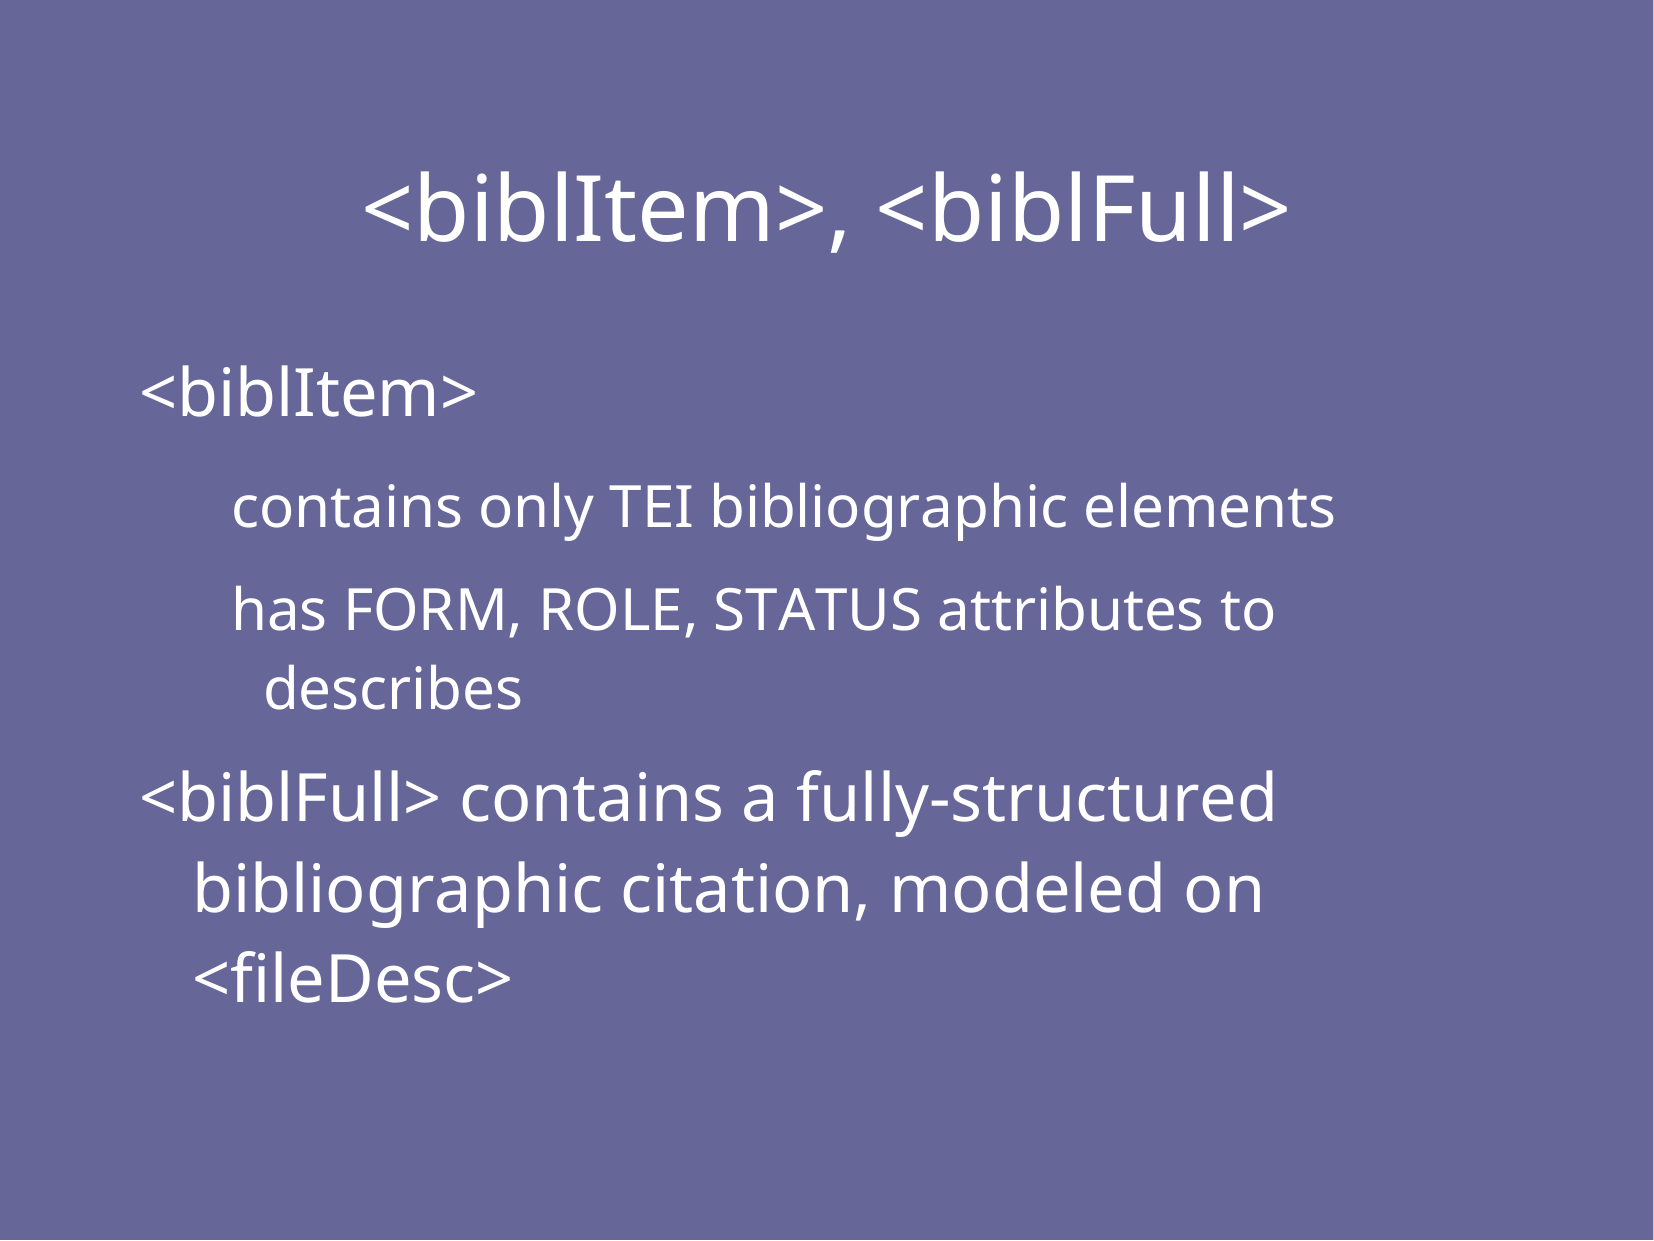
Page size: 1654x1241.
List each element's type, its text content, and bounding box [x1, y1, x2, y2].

title <biblItem>, <biblFull> [121, 110, 1534, 303]
list <biblItem> contains only TEI bibliographic elements has FORM, ROLE, STATUS attributes to describes <biblFull> contains a fully-structured bibliographic citation, modeled on <fileDesc> [121, 344, 1534, 1112]
